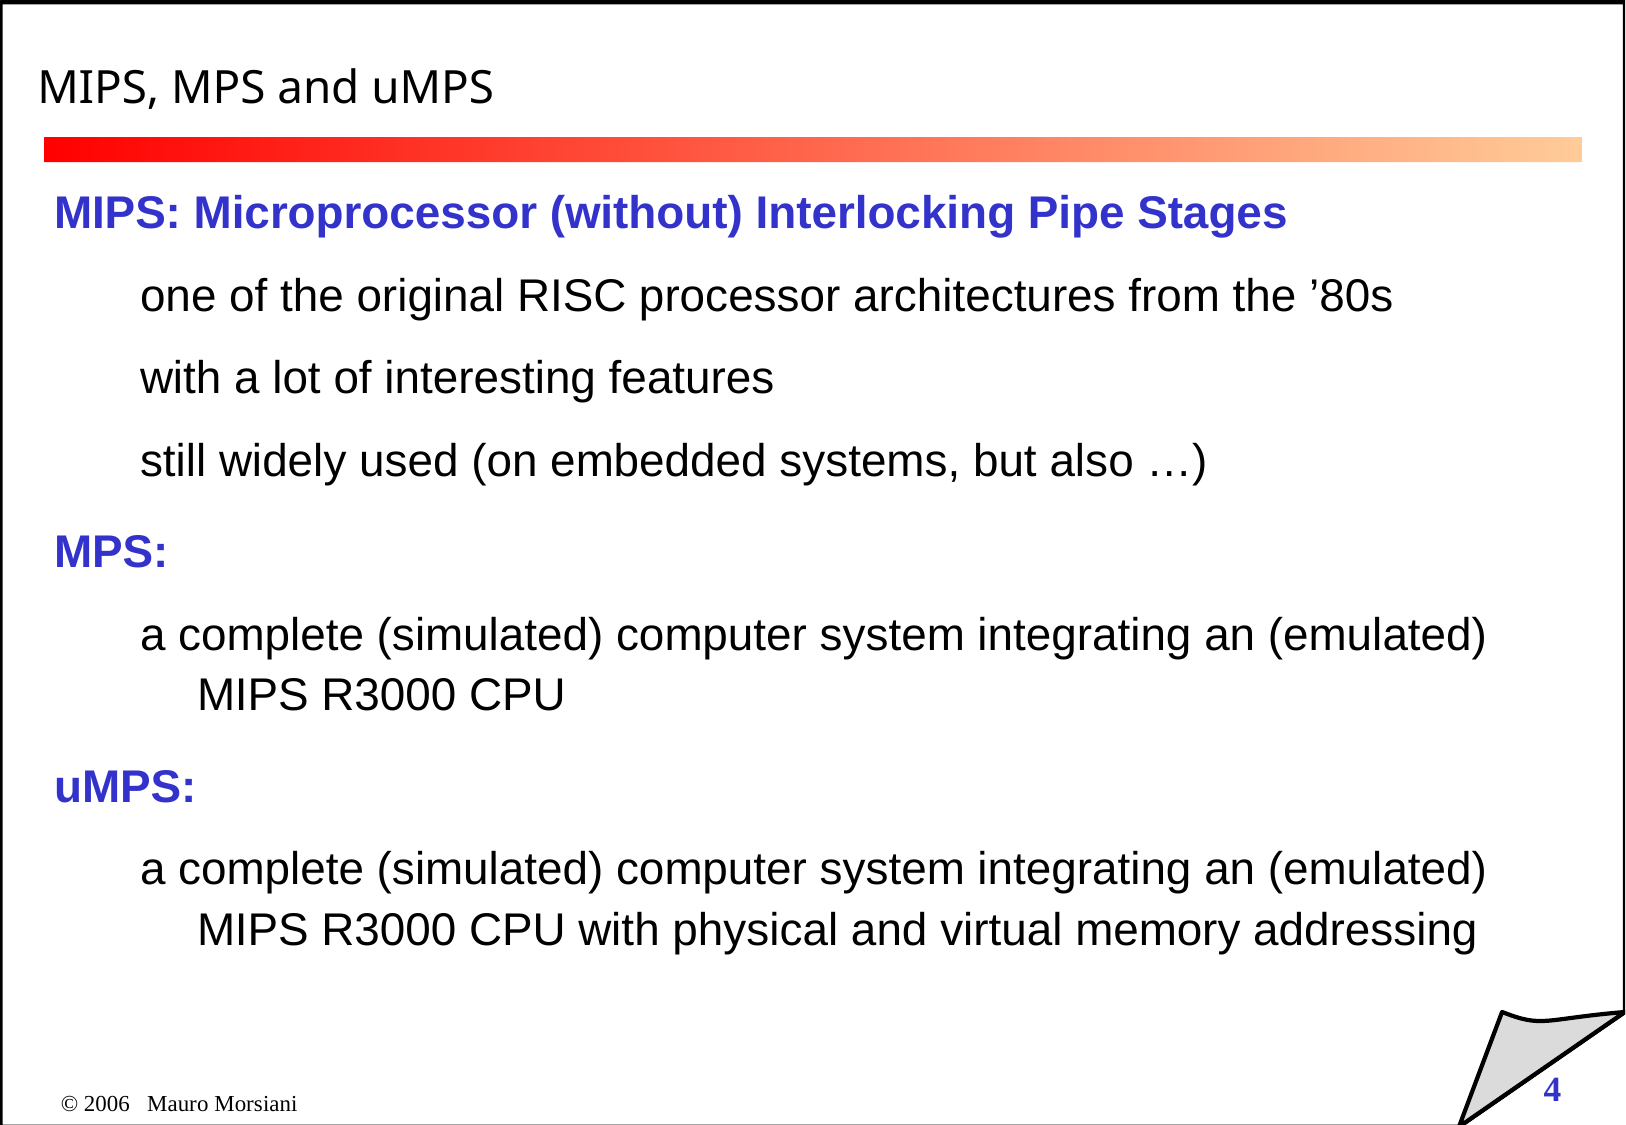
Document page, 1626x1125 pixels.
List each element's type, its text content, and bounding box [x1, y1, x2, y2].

title MIPS, MPS and uMPS [37, 44, 1587, 130]
list MIPS: Microprocessor (without) Interlocking Pipe Stages one of the original RISC processor architectures from the ’80s with a lot of interesting features still widely used (on embedded systems, but also …) MPS: a complete (simulated) computer system integrating an (emulated) MIPS R3000 CPU uMPS: a complete (simulated) computer system integrating an (emulated) MIPS R3000 CPU with physical and virtual memory addressing [54, 187, 1571, 1092]
